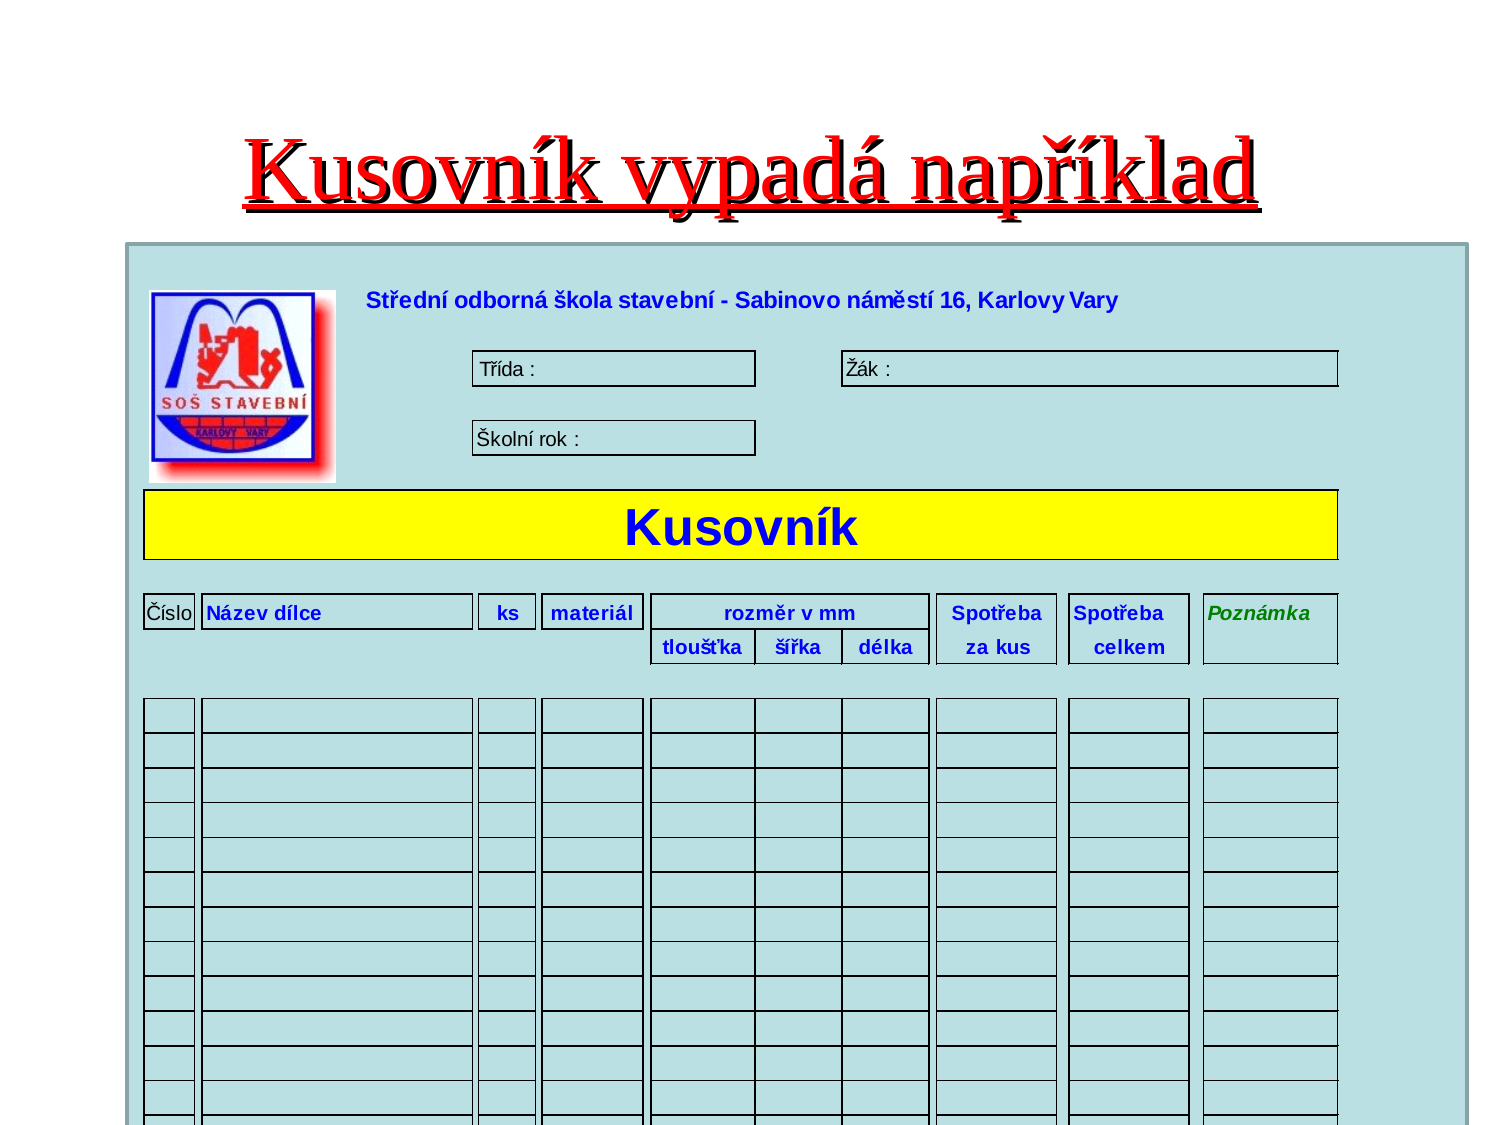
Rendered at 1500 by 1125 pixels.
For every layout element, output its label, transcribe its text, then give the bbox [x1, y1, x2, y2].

title Kusovník vypadá například takto: [112, 99, 1388, 288]
chart [128, 246, 1465, 1125]
